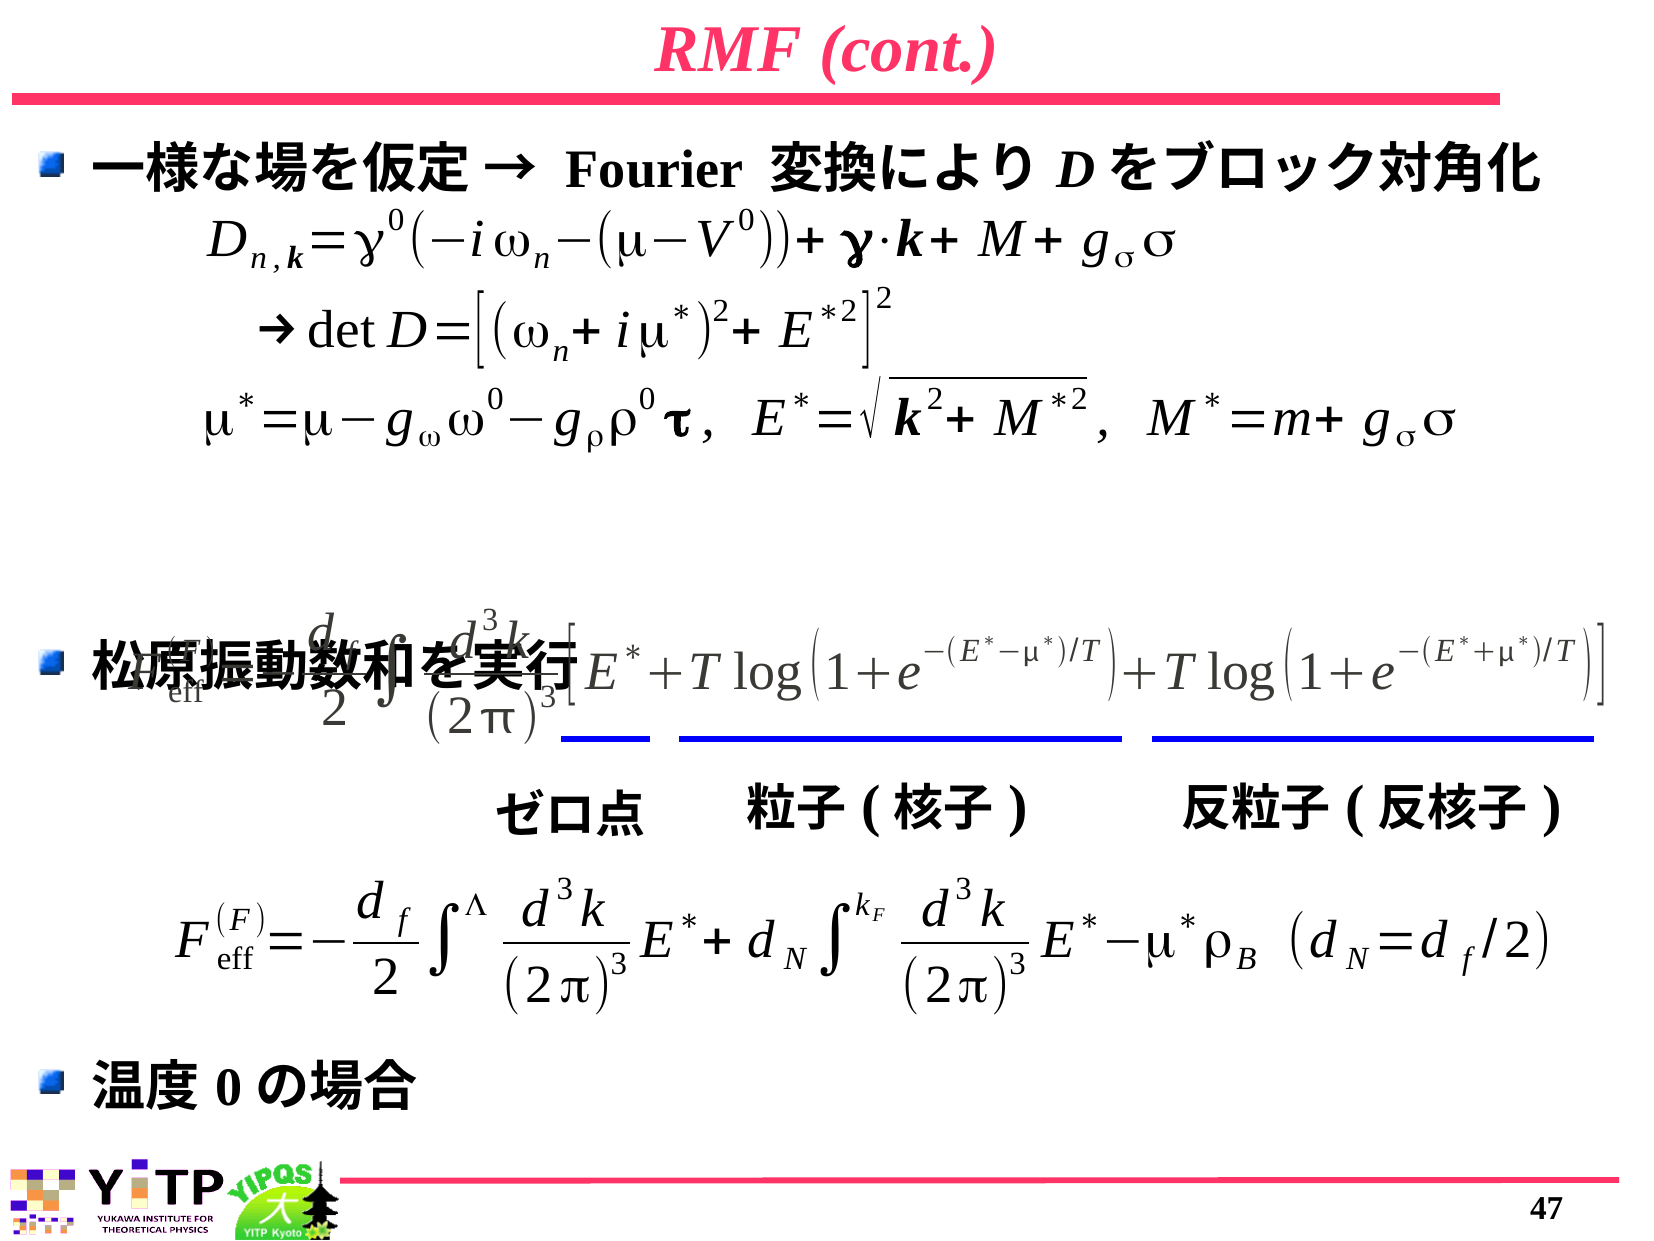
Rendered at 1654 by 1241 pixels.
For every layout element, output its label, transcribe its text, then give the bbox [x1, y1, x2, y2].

chart [118, 602, 1613, 748]
title RMF (cont.) [0, 0, 1654, 99]
text_box 反粒子(反核子) [1181, 767, 1595, 834]
chart [196, 200, 1466, 455]
text_box 粒子(核子) [746, 767, 1063, 834]
picture [0, 1154, 340, 1241]
text_box ゼロ点 [495, 774, 639, 825]
chart [166, 870, 1559, 1015]
list 一様な場を仮定 → Fourier 変換によりDをブロック対角化 松原振動数和を実行 温度0の場合 ゼロ点エネルギーは核子のループから現れる (RMFでは通常無視) [20, 124, 1621, 1177]
